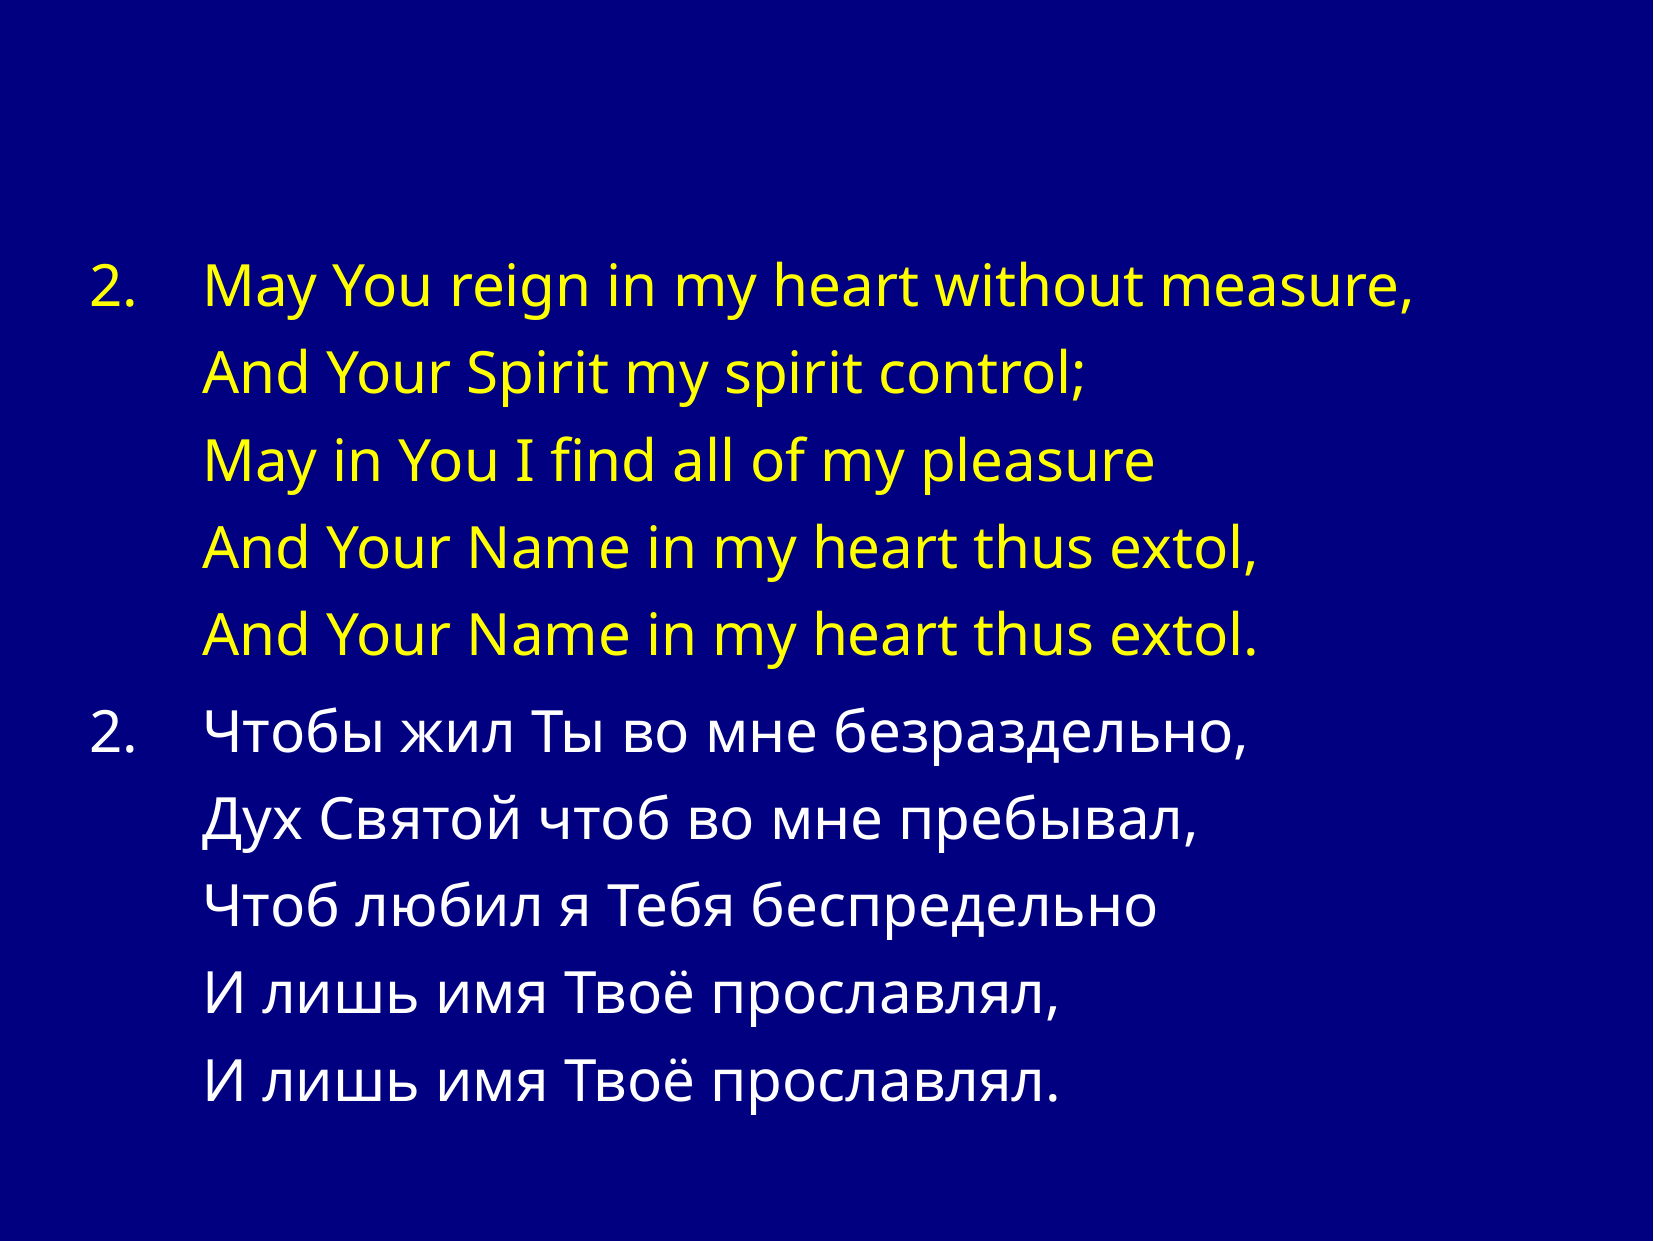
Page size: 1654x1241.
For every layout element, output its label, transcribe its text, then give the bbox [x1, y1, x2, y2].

text_box 2. Чтобы жил Ты во мне безраздельно, Дух Святой чтоб во мне пребывал, Чтоб любил я Тебя беспредельно И лишь имя Твоё прославлял, И лишь имя Твоё прославлял. [75, 675, 1576, 1163]
text_box 2. May You reign in my heart without measure, And Your Spirit my spirit control; May in You I find all of my pleasure And Your Name in my heart thus extol, And Your Name in my heart thus extol. [75, 150, 1576, 638]
